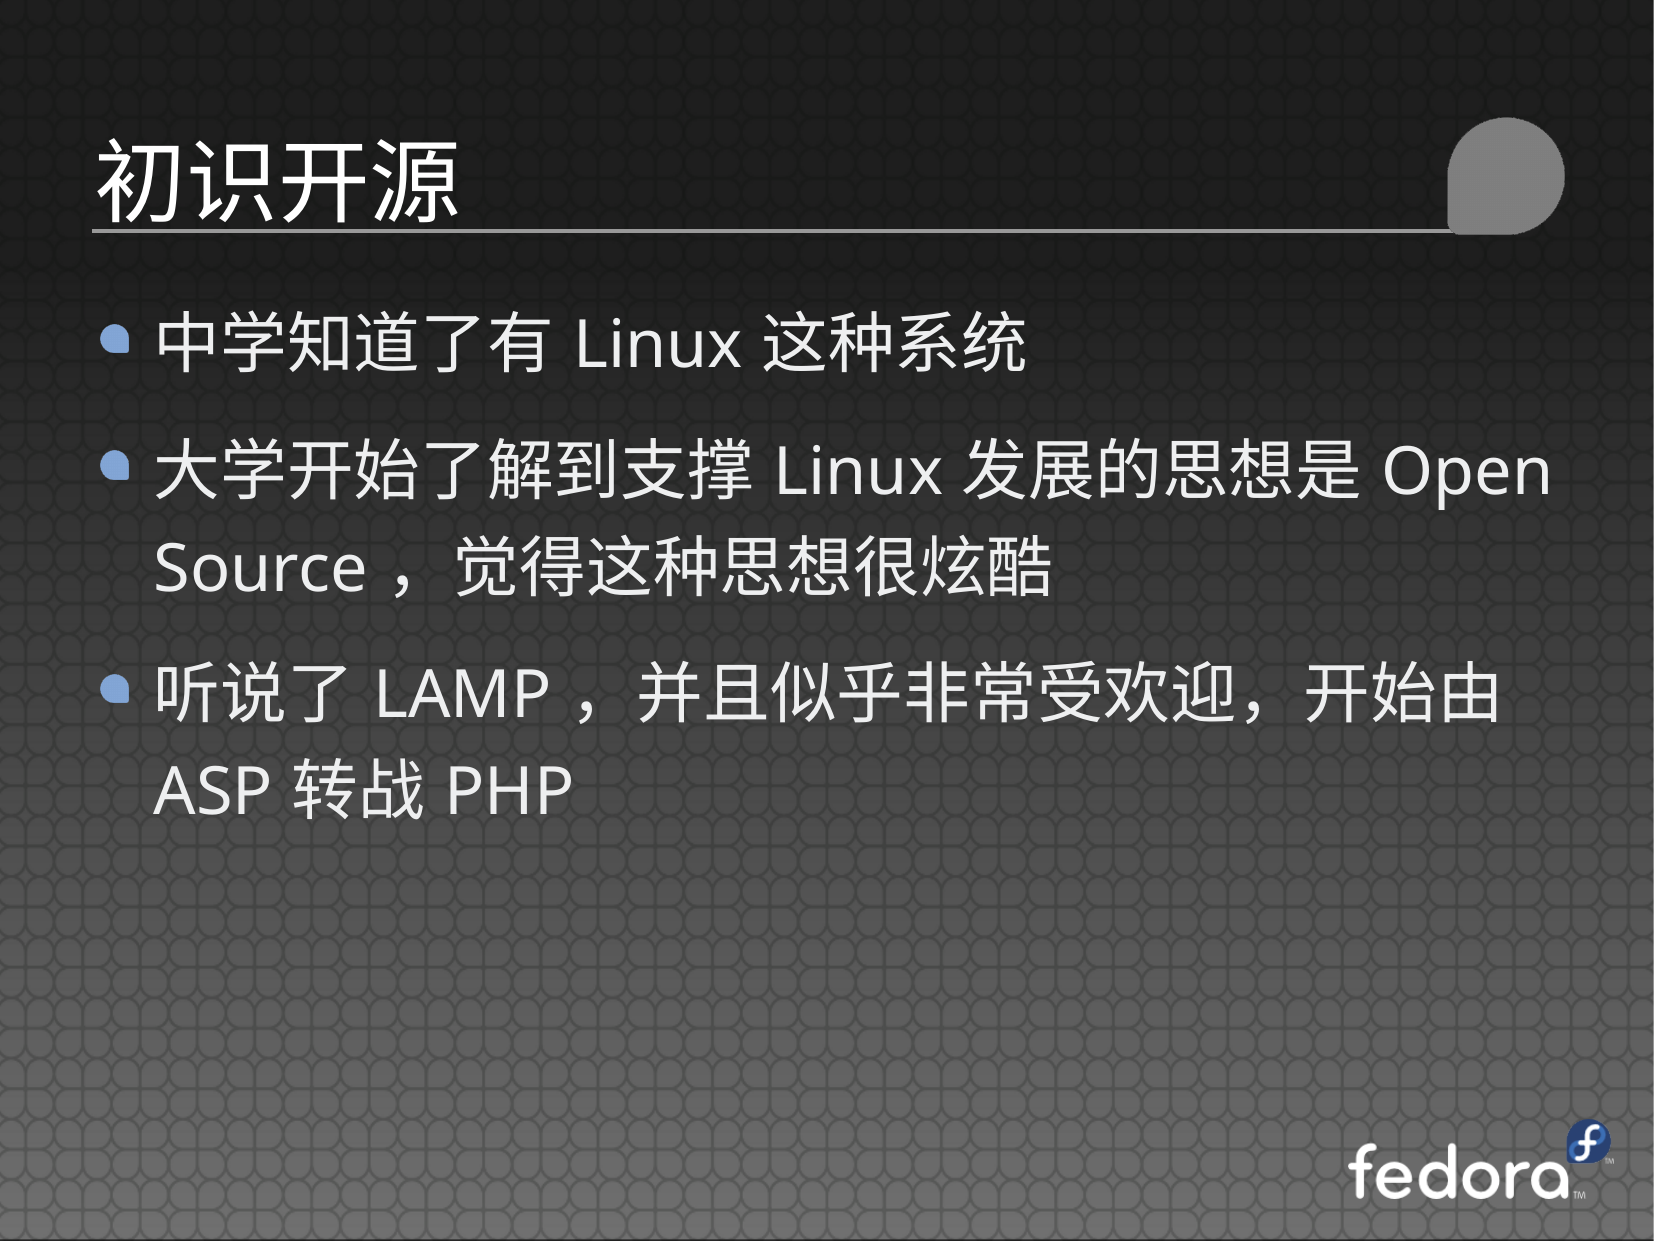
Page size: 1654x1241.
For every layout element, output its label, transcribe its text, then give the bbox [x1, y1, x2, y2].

title 初识开源 [94, 100, 1426, 251]
picture [0, 0, 1654, 1241]
list 中学知道了有Linux这种系统 大学开始了解到支撑Linux发展的思想是Open Source，觉得这种思想很炫酷 听说了LAMP，并且似乎非常受欢迎，开始由ASP转战PHP [82, 290, 1571, 1094]
